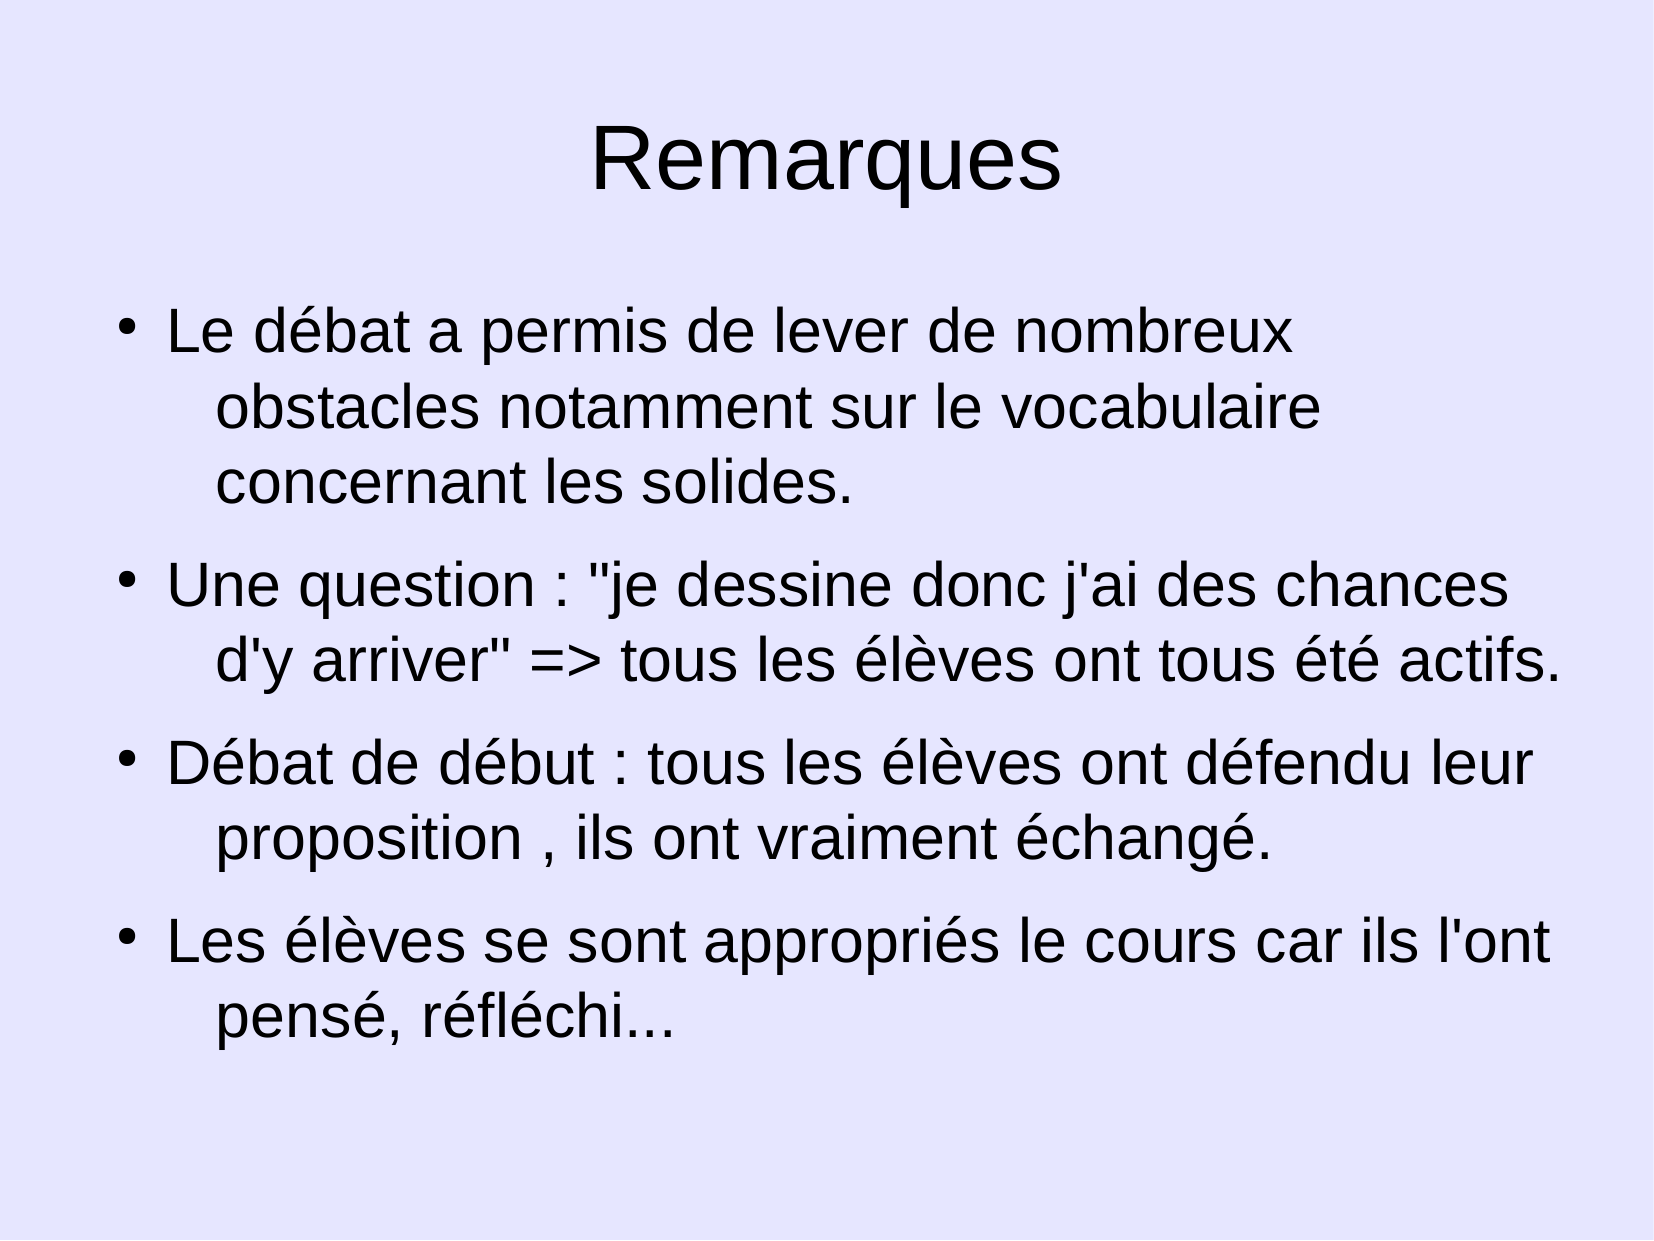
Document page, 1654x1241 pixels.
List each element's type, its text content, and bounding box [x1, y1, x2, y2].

title Remarques [82, 56, 1571, 250]
list Le débat a permis de lever de nombreux obstacles notamment sur le vocabulaire concernant les solides. Une question : "je dessine donc j'ai des chances d'y arriver" => tous les élèves ont tous été actifs. Débat de début : tous les élèves ont défendu leur proposition , ils ont vraiment échangé. Les élèves se sont appropriés le cours car ils l'ont pensé, réfléchi... [82, 290, 1571, 1127]
